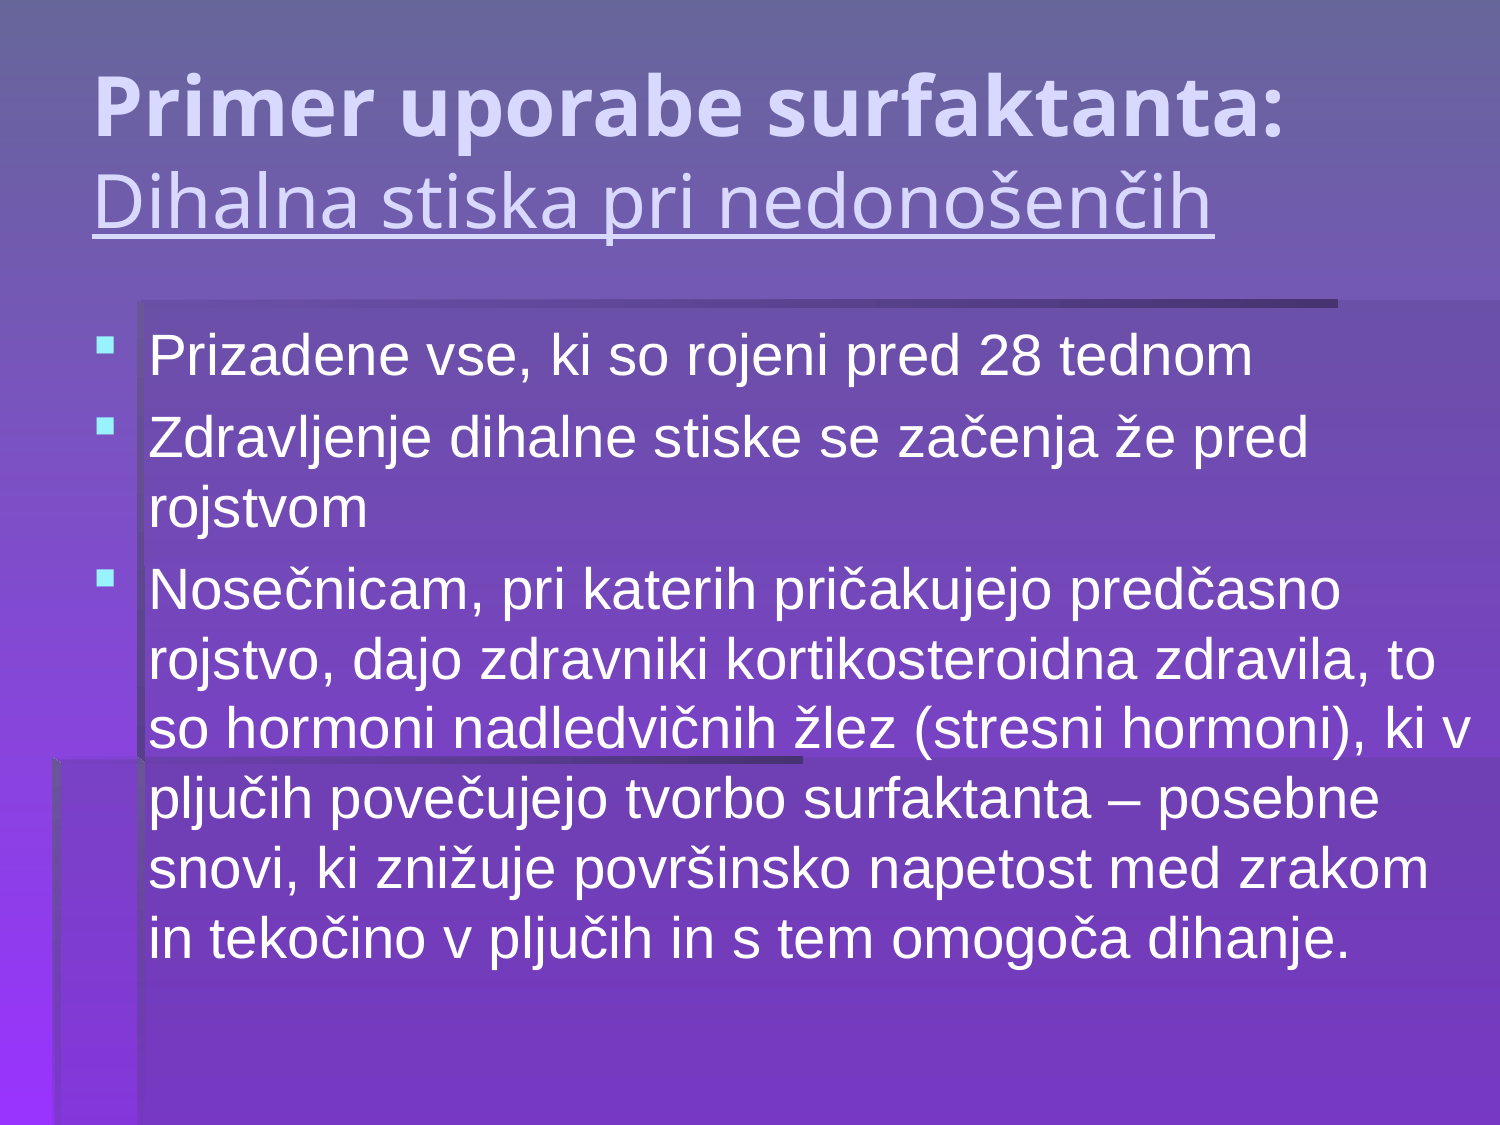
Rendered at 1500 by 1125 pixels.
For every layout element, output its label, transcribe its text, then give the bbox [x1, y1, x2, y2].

title Primer uporabe surfaktanta: Dihalna stiska pri nedonošenčih [76, 31, 1500, 266]
list Prizadene vse, ki so rojeni pred 28 tednom Zdravljenje dihalne stiske se začenja že pred rojstvom Nosečnicam, pri katerih pričakujejo predčasno rojstvo, dajo zdravniki kortikosteroidna zdravila, to so hormoni nadledvičnih žlez (stresni hormoni), ki v pljučih povečujejo tvorbo surfaktanta – posebne snovi, ki znižuje površinsko napetost med zrakom in tekočino v pljučih in s tem omogoča dihanje. [76, 309, 1500, 1125]
